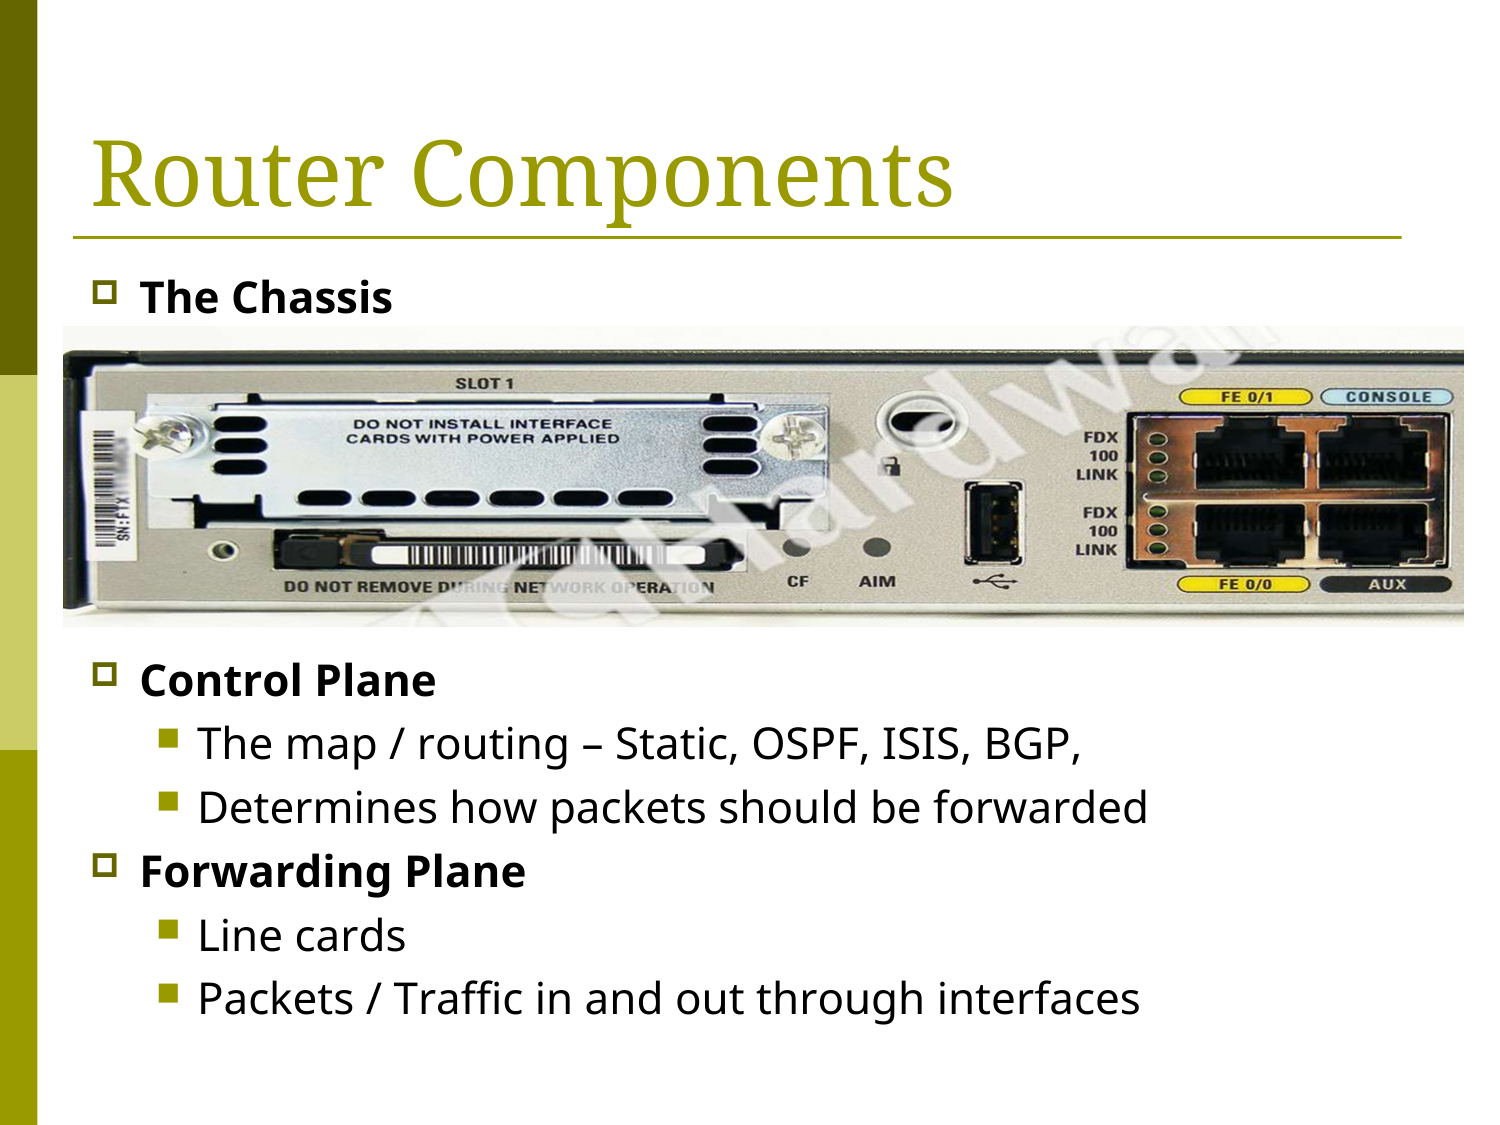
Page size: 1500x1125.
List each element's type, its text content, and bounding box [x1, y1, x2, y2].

list The Chassis Control Plane The map / routing – Static, OSPF, ISIS, BGP, Determines how packets should be forwarded Forwarding Plane Line cards Packets / Traffic in and out through interfaces [75, 628, 1426, 1035]
title Router Components [75, 45, 1426, 233]
list The Chassis Control Plane The map / routing – Static, OSPF, ISIS, BGP, Determines how packets should be forwarded Forwarding Plane Line cards Packets / Traffic in and out through interfaces [75, 262, 1426, 325]
picture [62, 325, 1465, 628]
